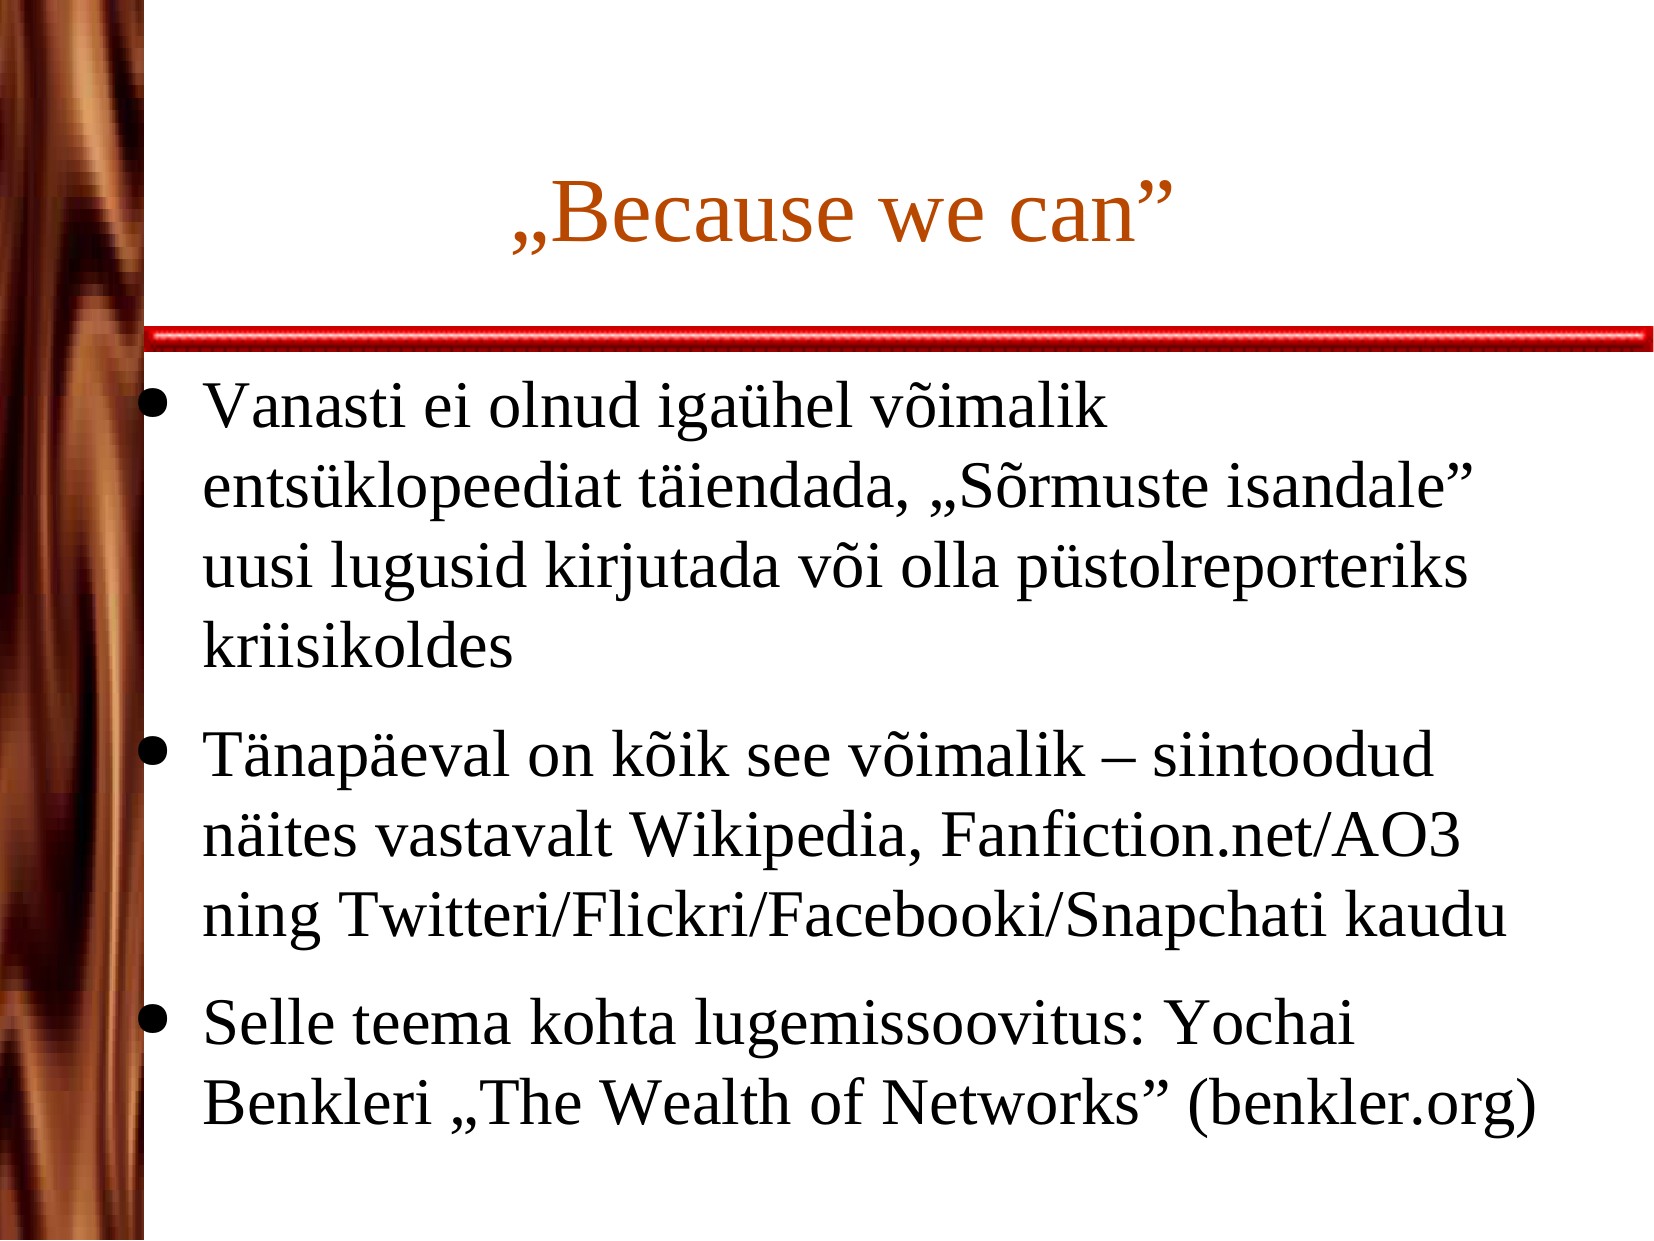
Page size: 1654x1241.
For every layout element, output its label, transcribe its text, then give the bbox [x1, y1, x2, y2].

list Vanasti ei olnud igaühel võimalik entsüklopeediat täiendada, „Sõrmuste isandale” uusi lugusid kirjutada või olla püstolreporteriks kriisikoldes Tänapäeval on kõik see võimalik – siintoodud näites vastavalt Wikipedia, Fanfiction.net/AO3 ning Twitteri/Flickri/Facebooki/Snapchati kaudu Selle teema kohta lugemissoovitus: Yochai Benkleri „The Wealth of Networks” (benkler.org) [121, 362, 1546, 1181]
title „Because we can” [121, 100, 1533, 312]
picture [0, 0, 1654, 1240]
